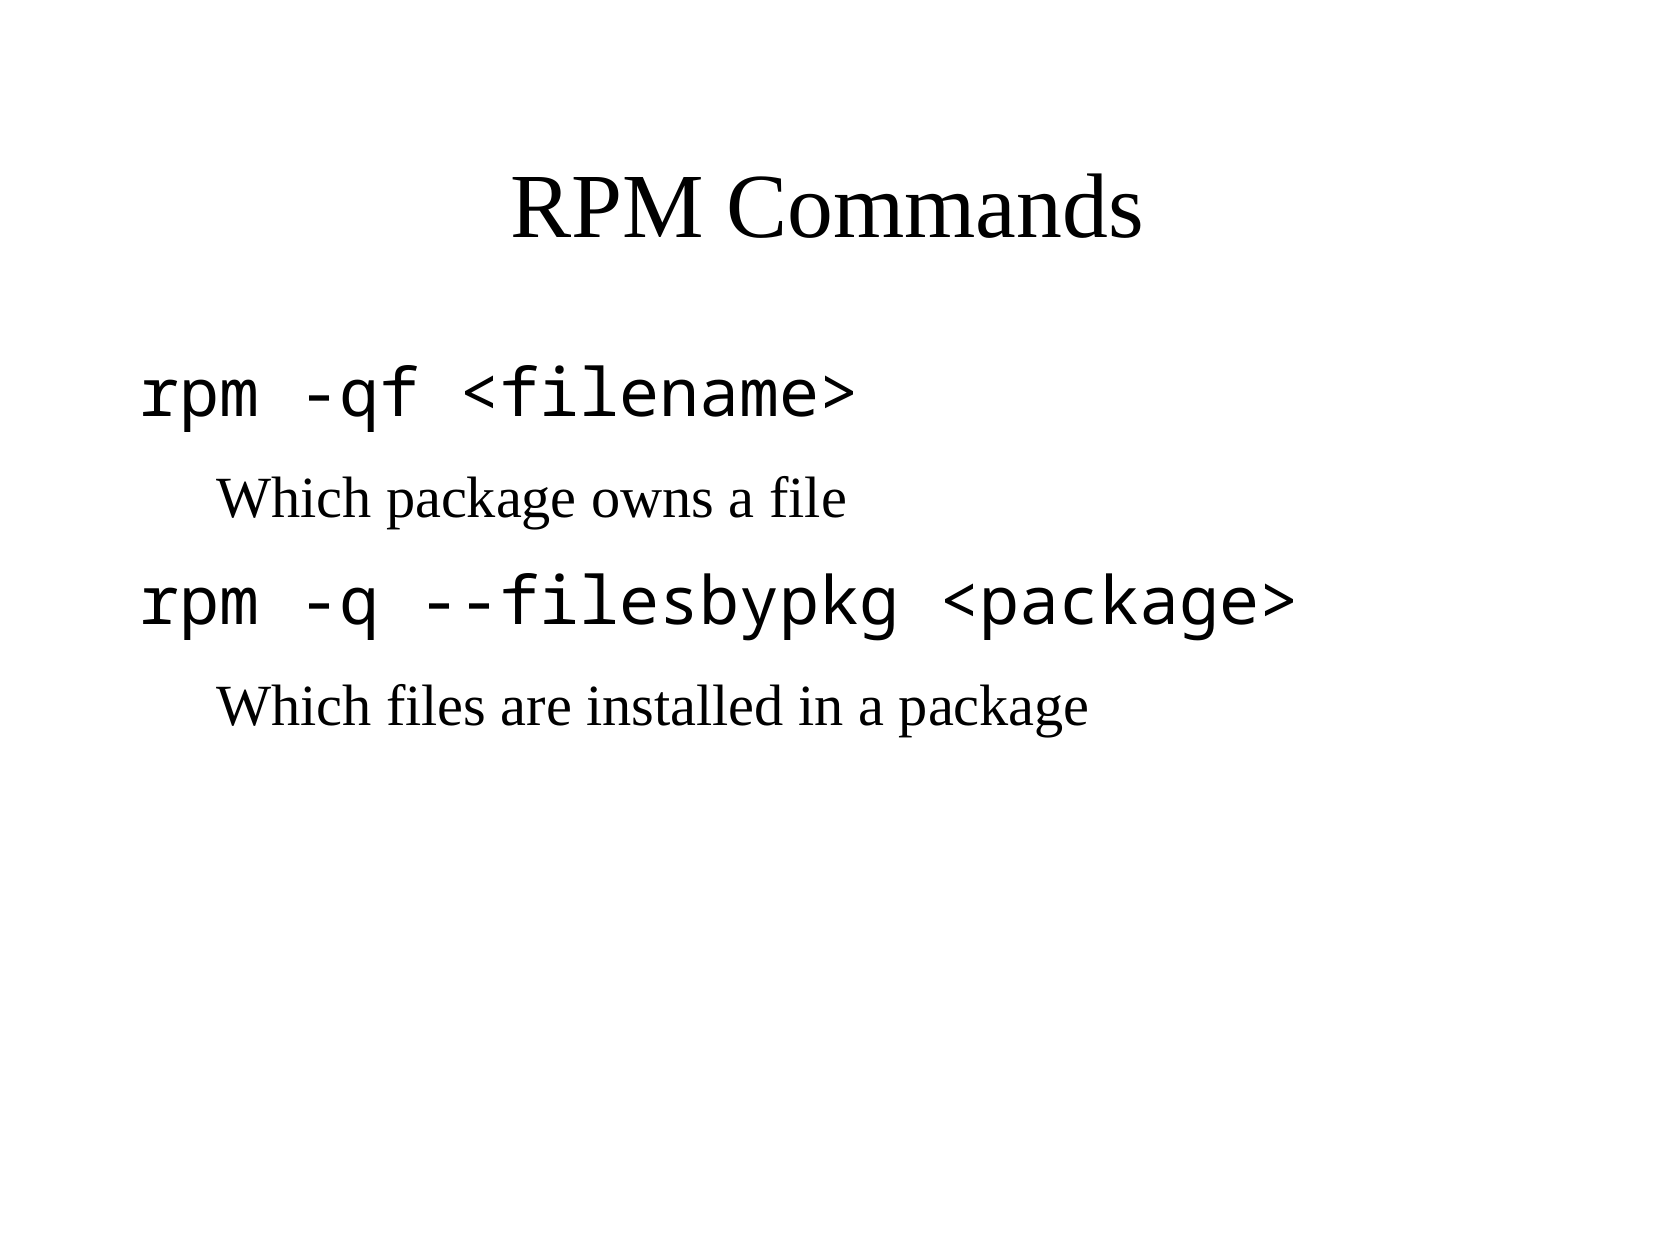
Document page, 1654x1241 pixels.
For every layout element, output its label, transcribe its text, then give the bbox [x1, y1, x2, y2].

list rpm -qf <filename> Which package owns a file rpm -q --filesbypkg <package> Which files are installed in a package [121, 344, 1534, 1127]
title RPM Commands [121, 102, 1534, 311]
